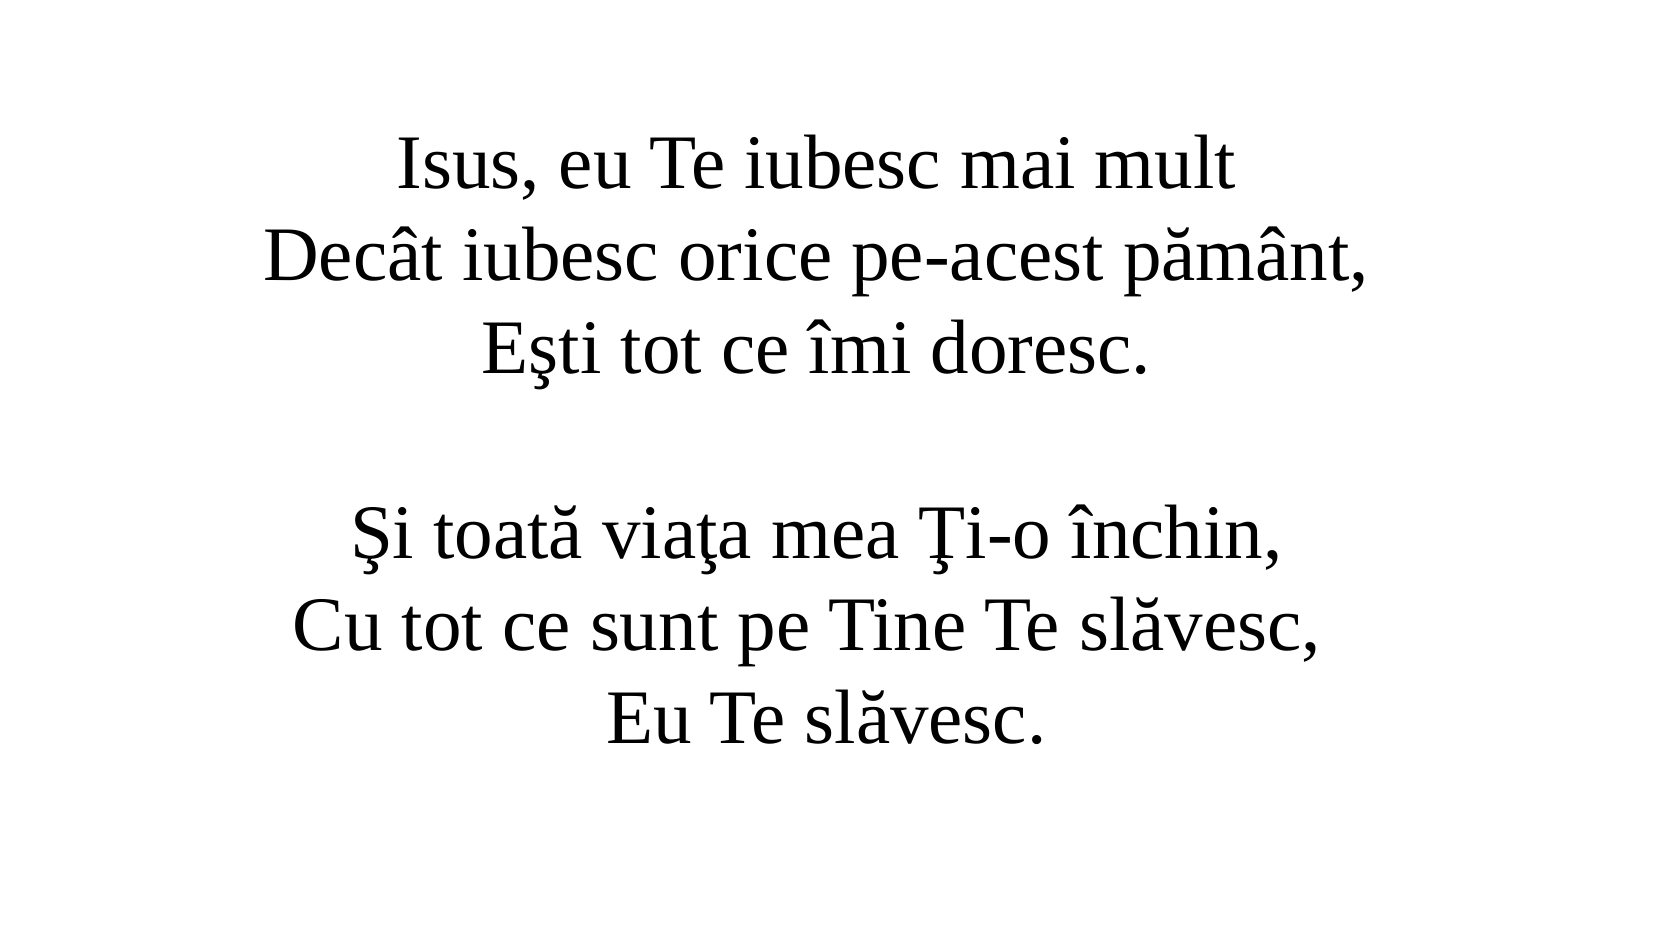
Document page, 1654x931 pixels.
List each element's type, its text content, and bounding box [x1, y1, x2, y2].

subtitle Isus, eu Te iubesc mai mult Decât iubesc orice pe-acest pământ, Eşti tot ce îmi doresc. Şi toată viaţa mea Ţi-o închin, Cu tot ce sunt pe Tine Te slăvesc, Eu Te slăvesc. [0, 103, 1654, 817]
